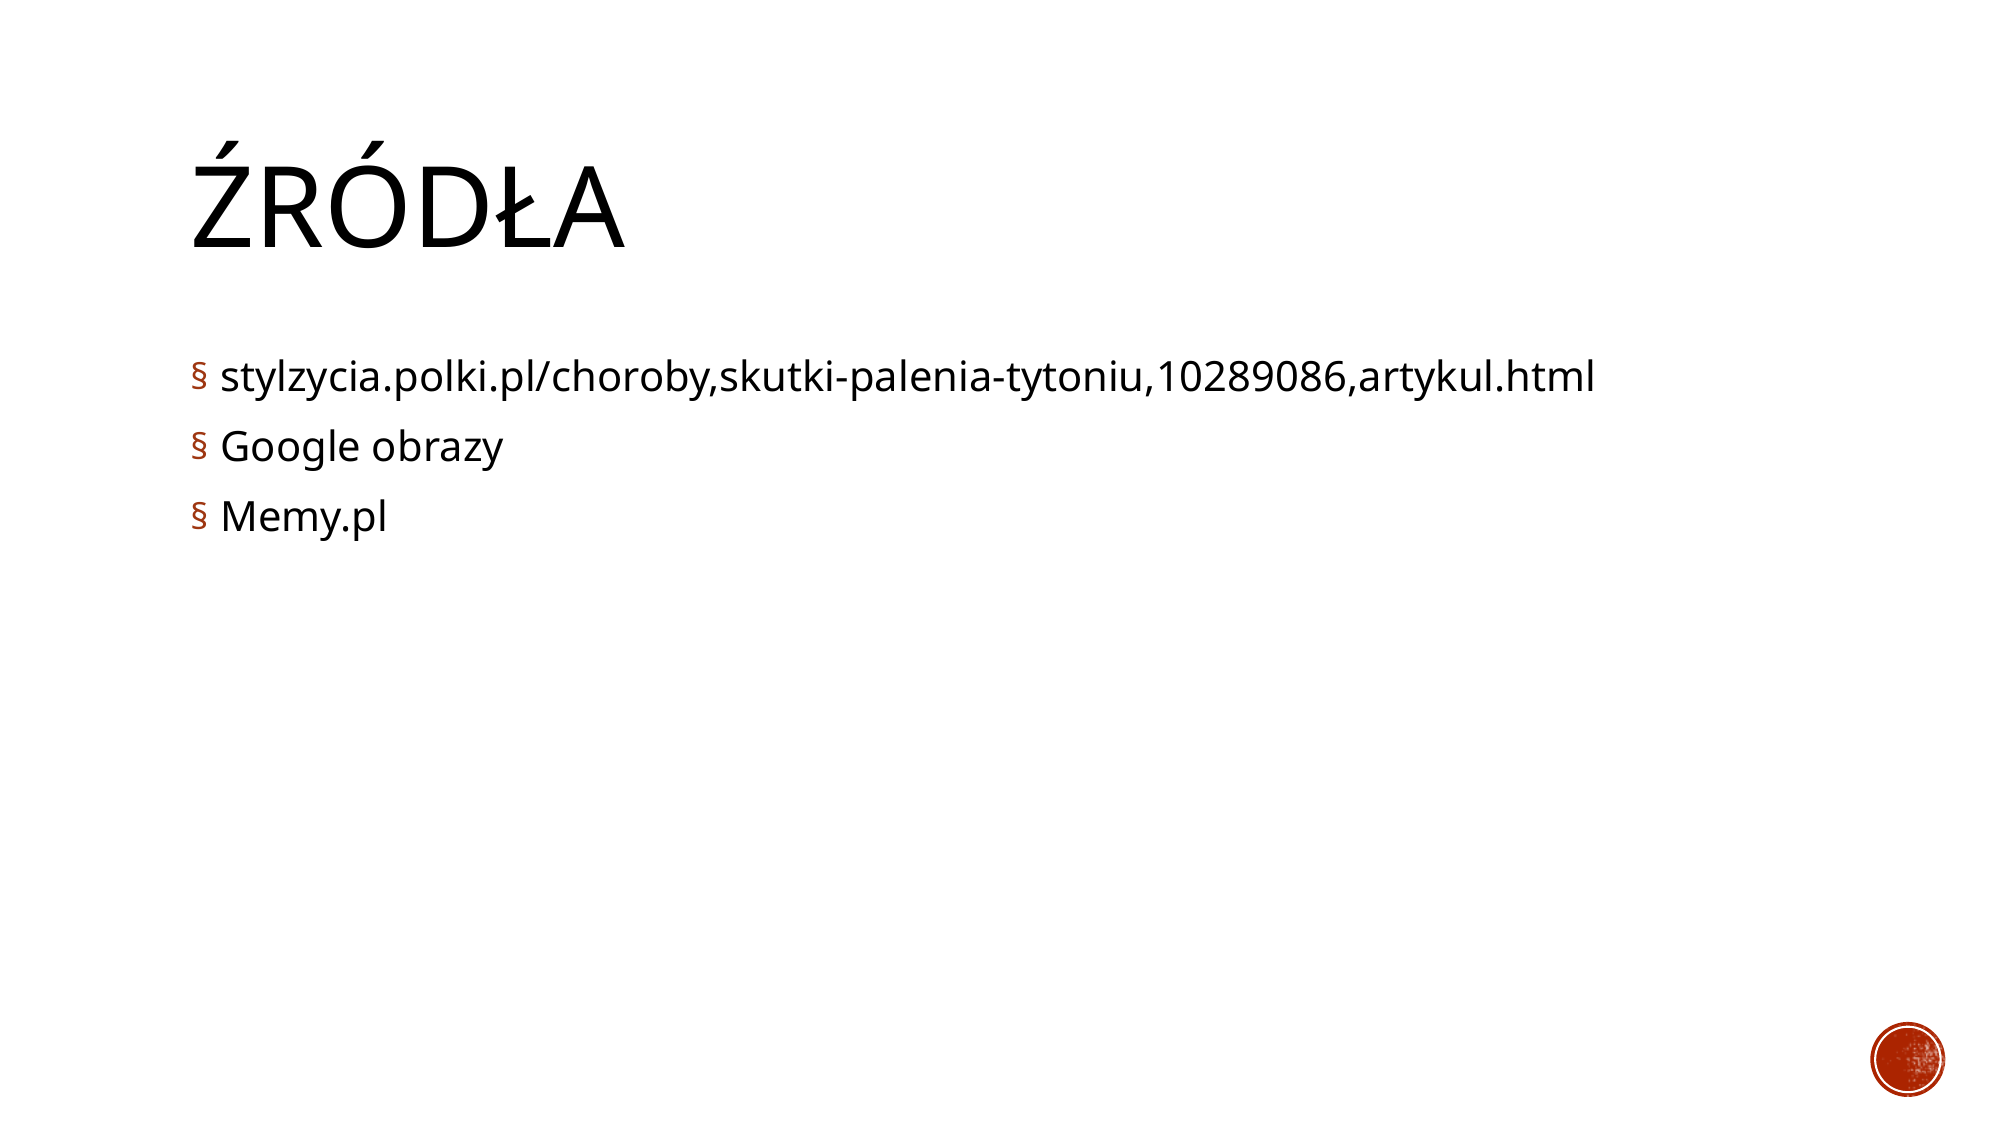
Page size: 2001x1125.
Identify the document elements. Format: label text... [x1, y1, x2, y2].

list stylzycia.polki.pl/choroby,skutki-palenia-tytoniu,10289086,artykul.html Google obrazy Memy.pl [175, 348, 1826, 1013]
title źródła [175, 79, 1826, 344]
